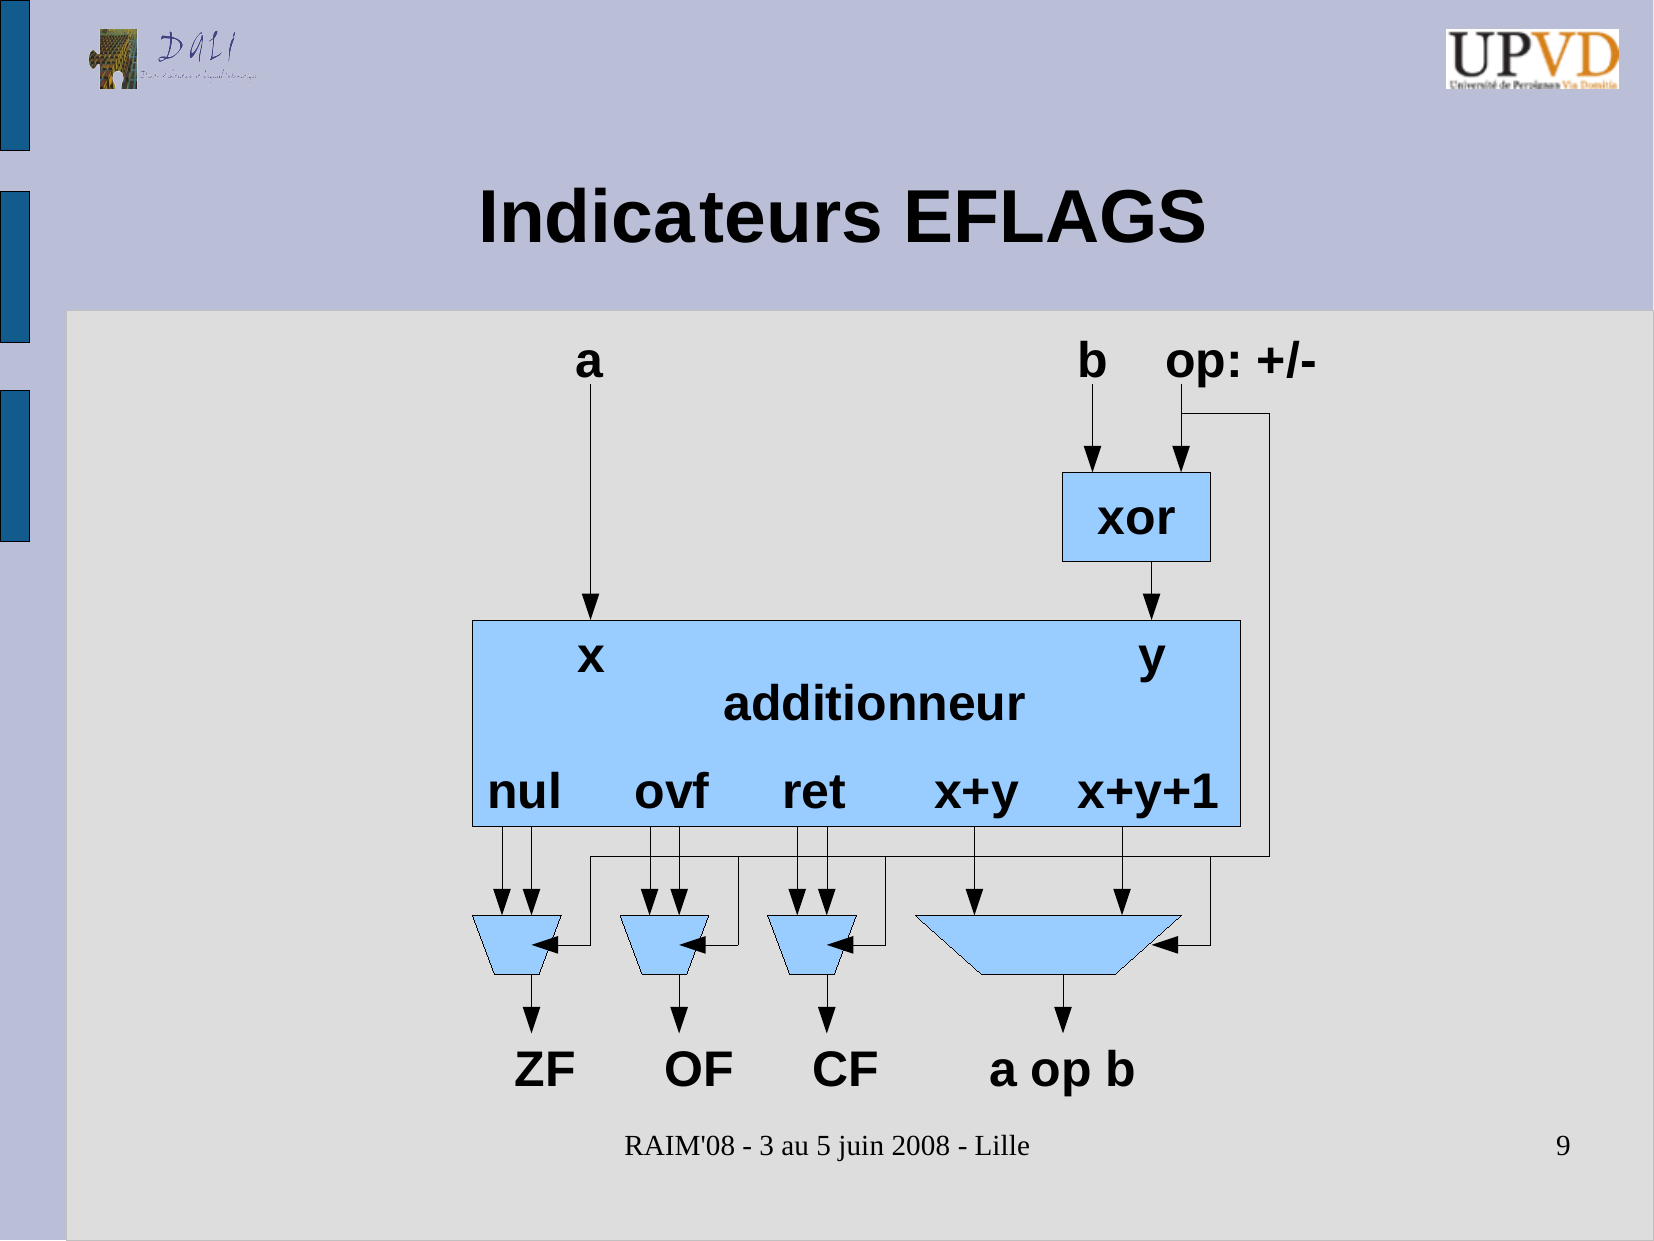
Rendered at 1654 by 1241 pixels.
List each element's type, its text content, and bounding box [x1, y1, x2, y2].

text_box nul [472, 756, 578, 829]
picture [1446, 29, 1619, 89]
text_box ovf [620, 756, 725, 829]
text_box a op b [974, 1033, 1152, 1106]
text_box CF [797, 1033, 894, 1106]
text_box b [1062, 324, 1124, 397]
text_box ret [767, 756, 862, 829]
text_box [767, 915, 857, 975]
text_box Indica teurs EFLAGS [463, 167, 1224, 266]
text_box x+y+1 [1062, 756, 1234, 829]
text_box a [561, 324, 619, 397]
text_box [472, 620, 1241, 827]
picture [88, 29, 261, 89]
text_box ZF [499, 1033, 591, 1106]
text_box op: +/- [1150, 324, 1333, 397]
text_box OF [649, 1033, 749, 1106]
text_box y [1123, 620, 1181, 692]
text_box x [562, 620, 621, 692]
text_box x+y [919, 756, 1034, 829]
text_box additionneur [708, 667, 1042, 740]
text_box [472, 915, 562, 975]
text_box xor [1062, 472, 1211, 562]
text_box [915, 915, 1182, 975]
text_box [620, 915, 709, 975]
